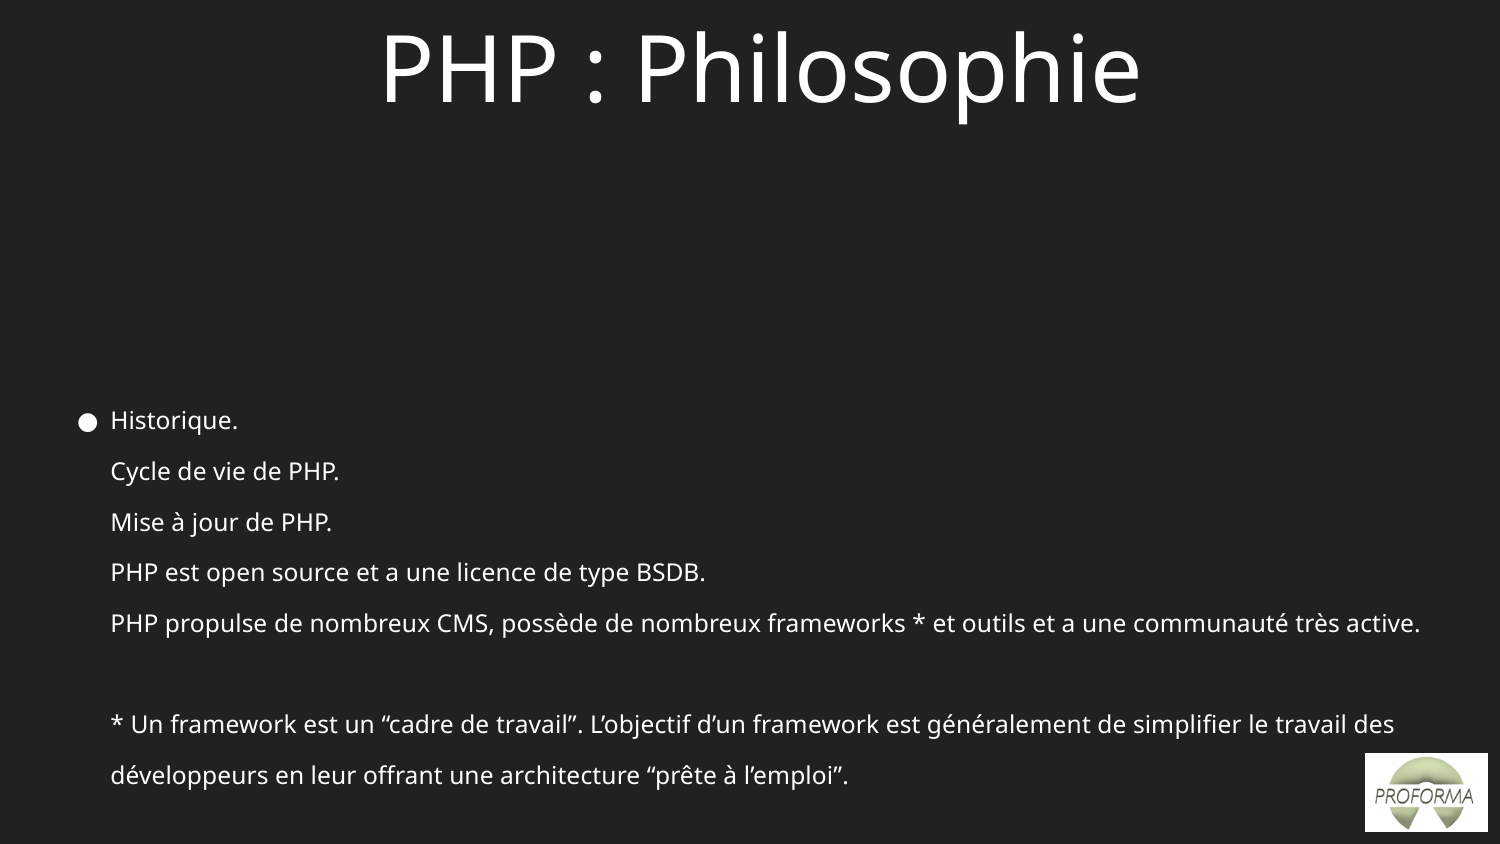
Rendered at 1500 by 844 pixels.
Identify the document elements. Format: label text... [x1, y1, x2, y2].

picture [1365, 753, 1488, 832]
title PHP : Philosophie [70, 0, 1451, 146]
title Historique. Cycle de vie de PHP. Mise à jour de PHP. PHP est open source et a une licence de type BSDB. PHP propulse de nombreux CMS, possède de nombreux frameworks * et outils et a une communauté très active. * Un framework est un “cadre de travail”. L’objectif d’un framework est généralement de simplifier le travail des développeurs en leur offrant une architecture “prête à l’emploi”. [51, 360, 1471, 807]
